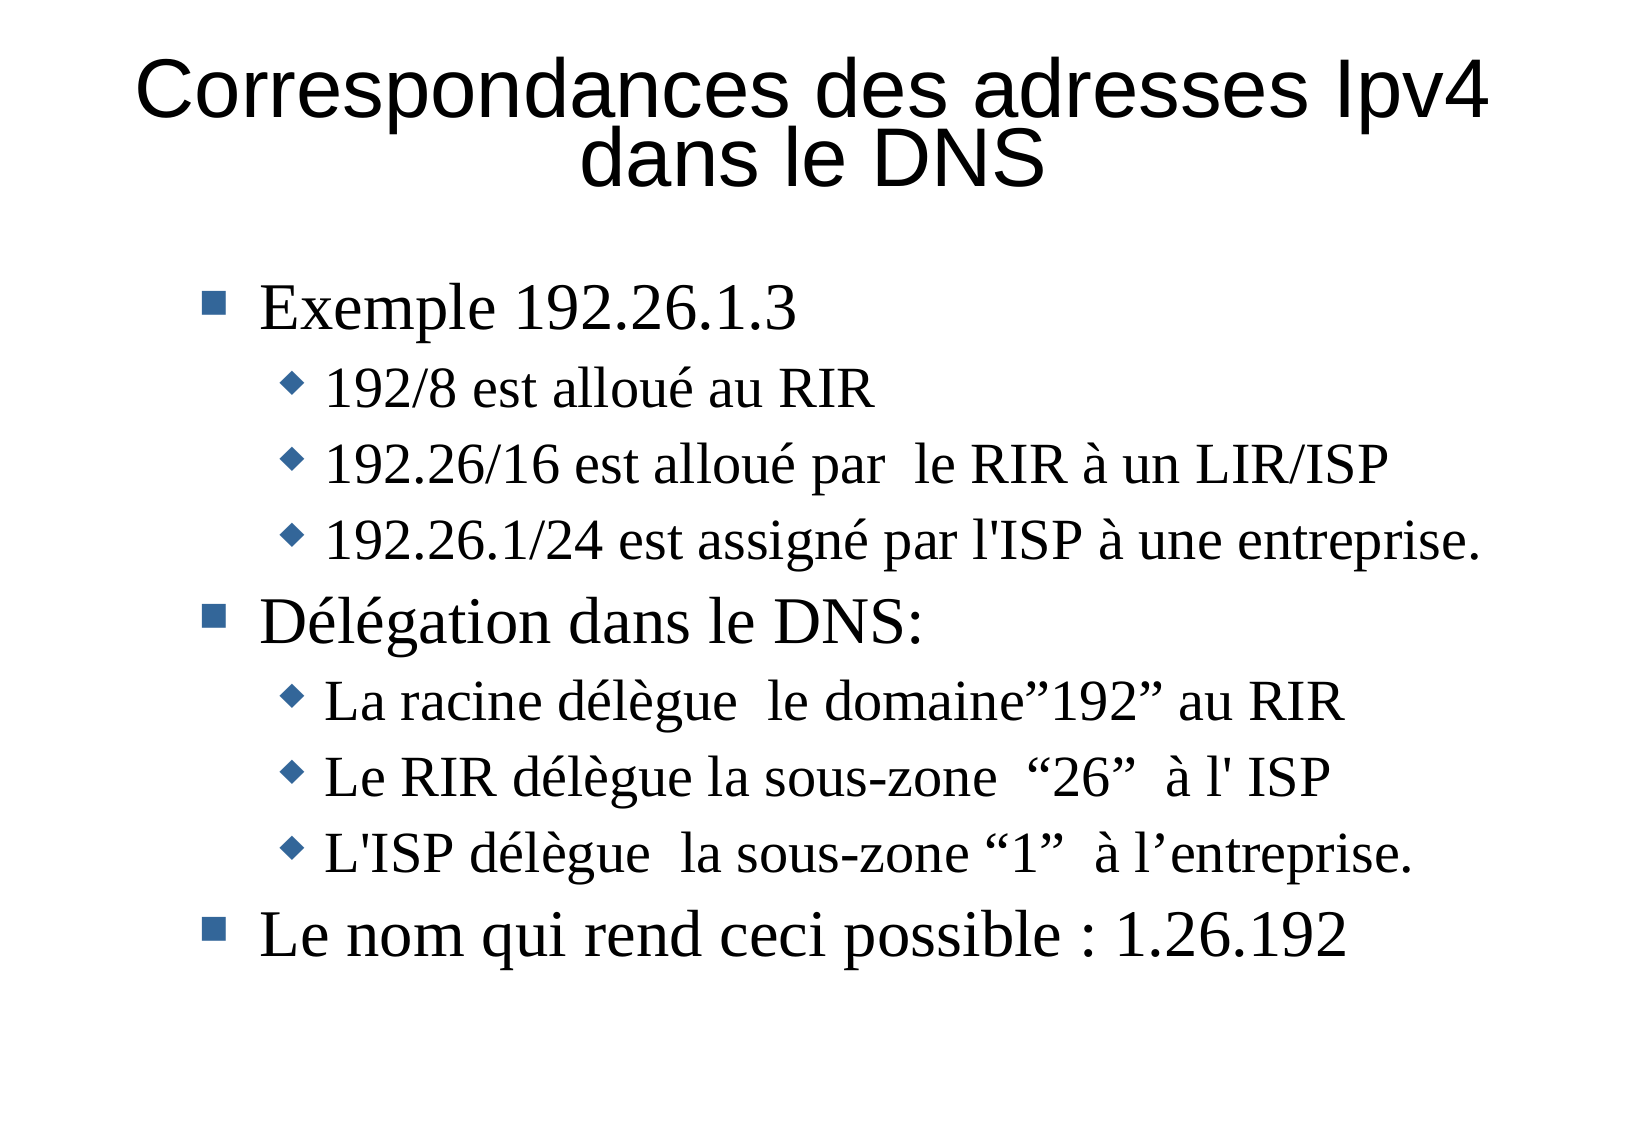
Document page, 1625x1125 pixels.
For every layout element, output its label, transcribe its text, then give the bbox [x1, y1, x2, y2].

text_box Correspondances des adresses Ipv4 dans le DNS [96, 54, 1530, 208]
text_box Exemple 192.26.1.3 192/8 est alloué au RIR 192.26/16 est alloué par le RIR à un LIR/ISP 192.26.1/24 est assigné par l'ISP à une entreprise. Délégation dans le DNS: La racine délègue le domaine”192” au RIR Le RIR délègue la sous-zone “26” à l' ISP L'ISP délègue la sous-zone “1” à l’entreprise. Le nom qui rend ceci possible : 1.26.192 [189, 262, 1600, 1063]
